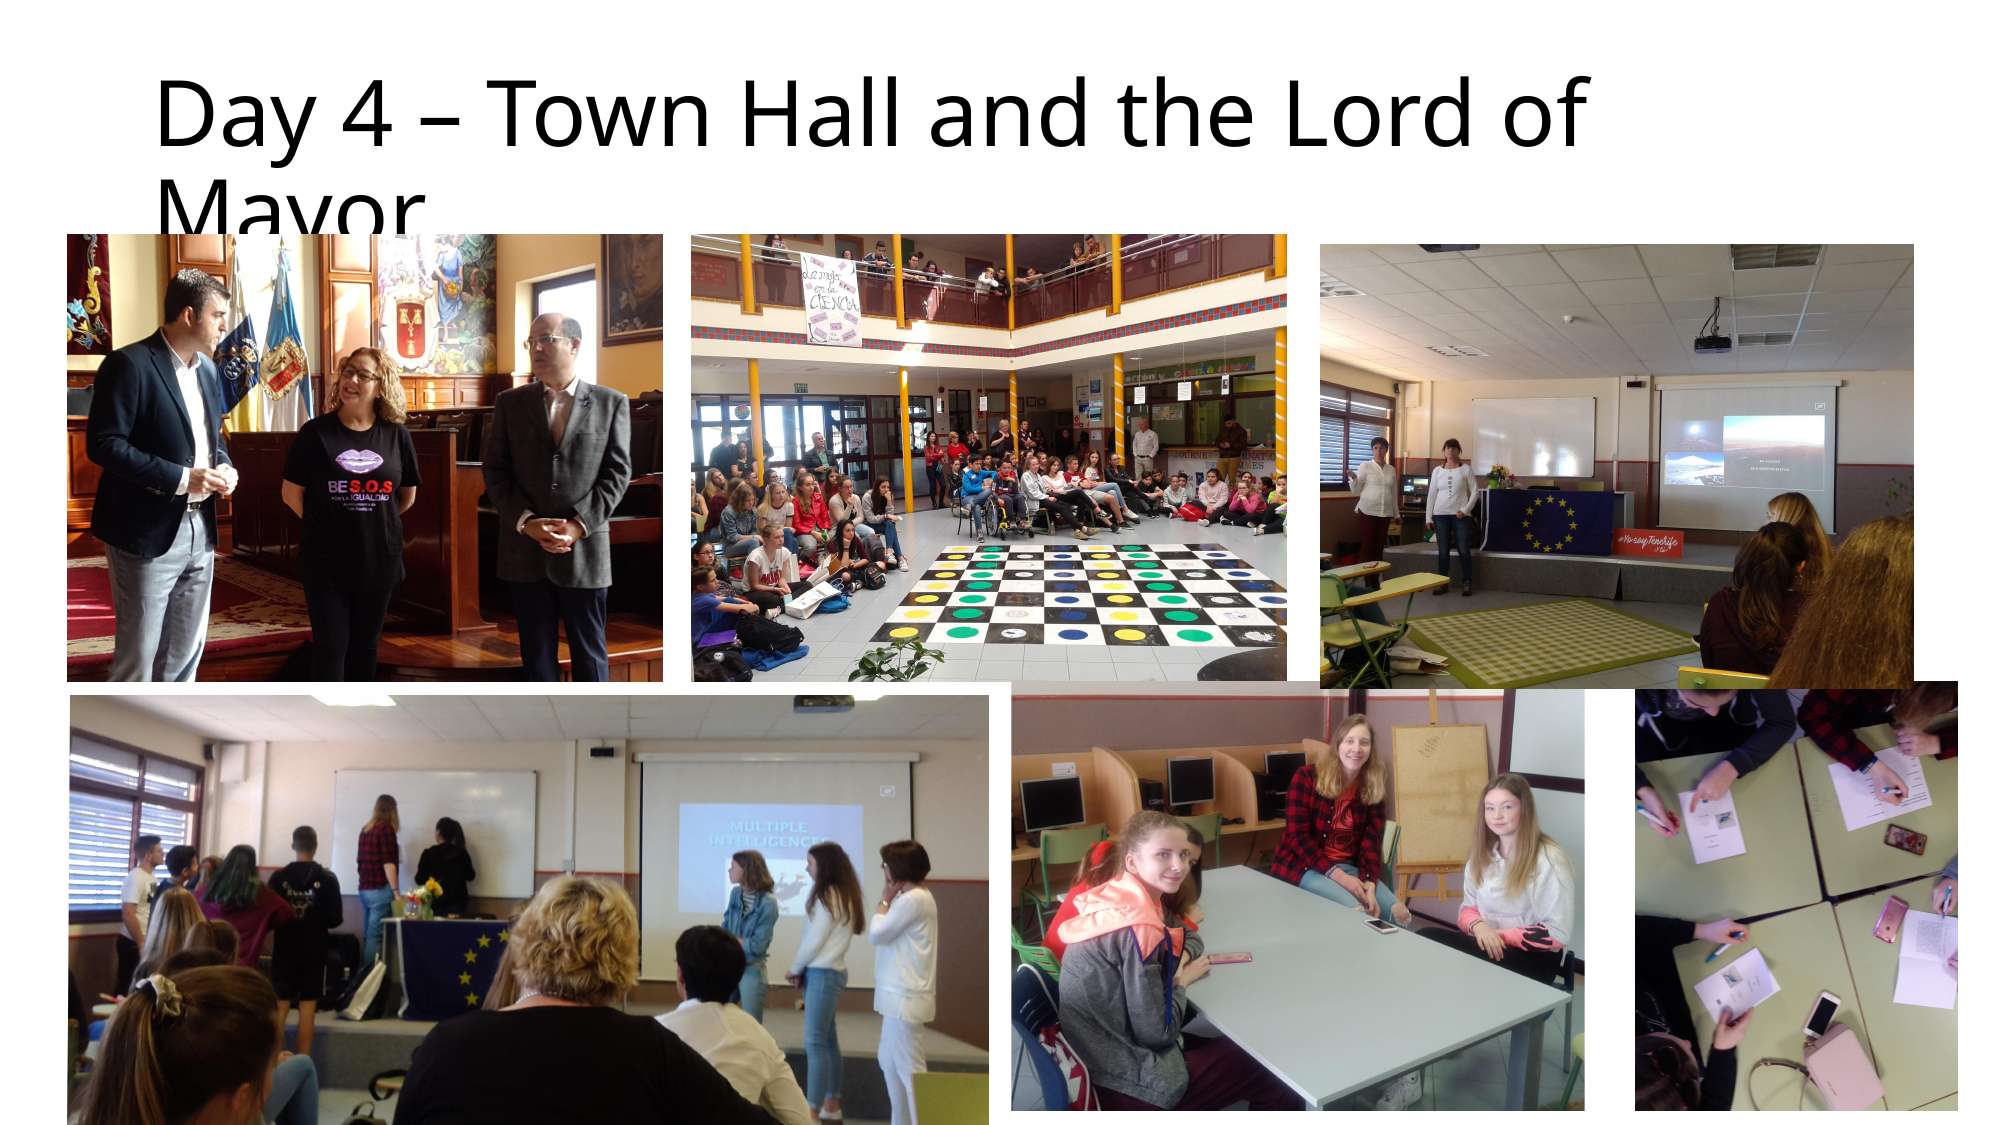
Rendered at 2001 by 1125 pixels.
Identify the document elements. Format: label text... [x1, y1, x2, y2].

title Day 4 – Town Hall and the Lord of Mayor [137, 59, 1863, 278]
picture [67, 234, 663, 682]
picture [691, 234, 1958, 1111]
picture [67, 695, 989, 1125]
